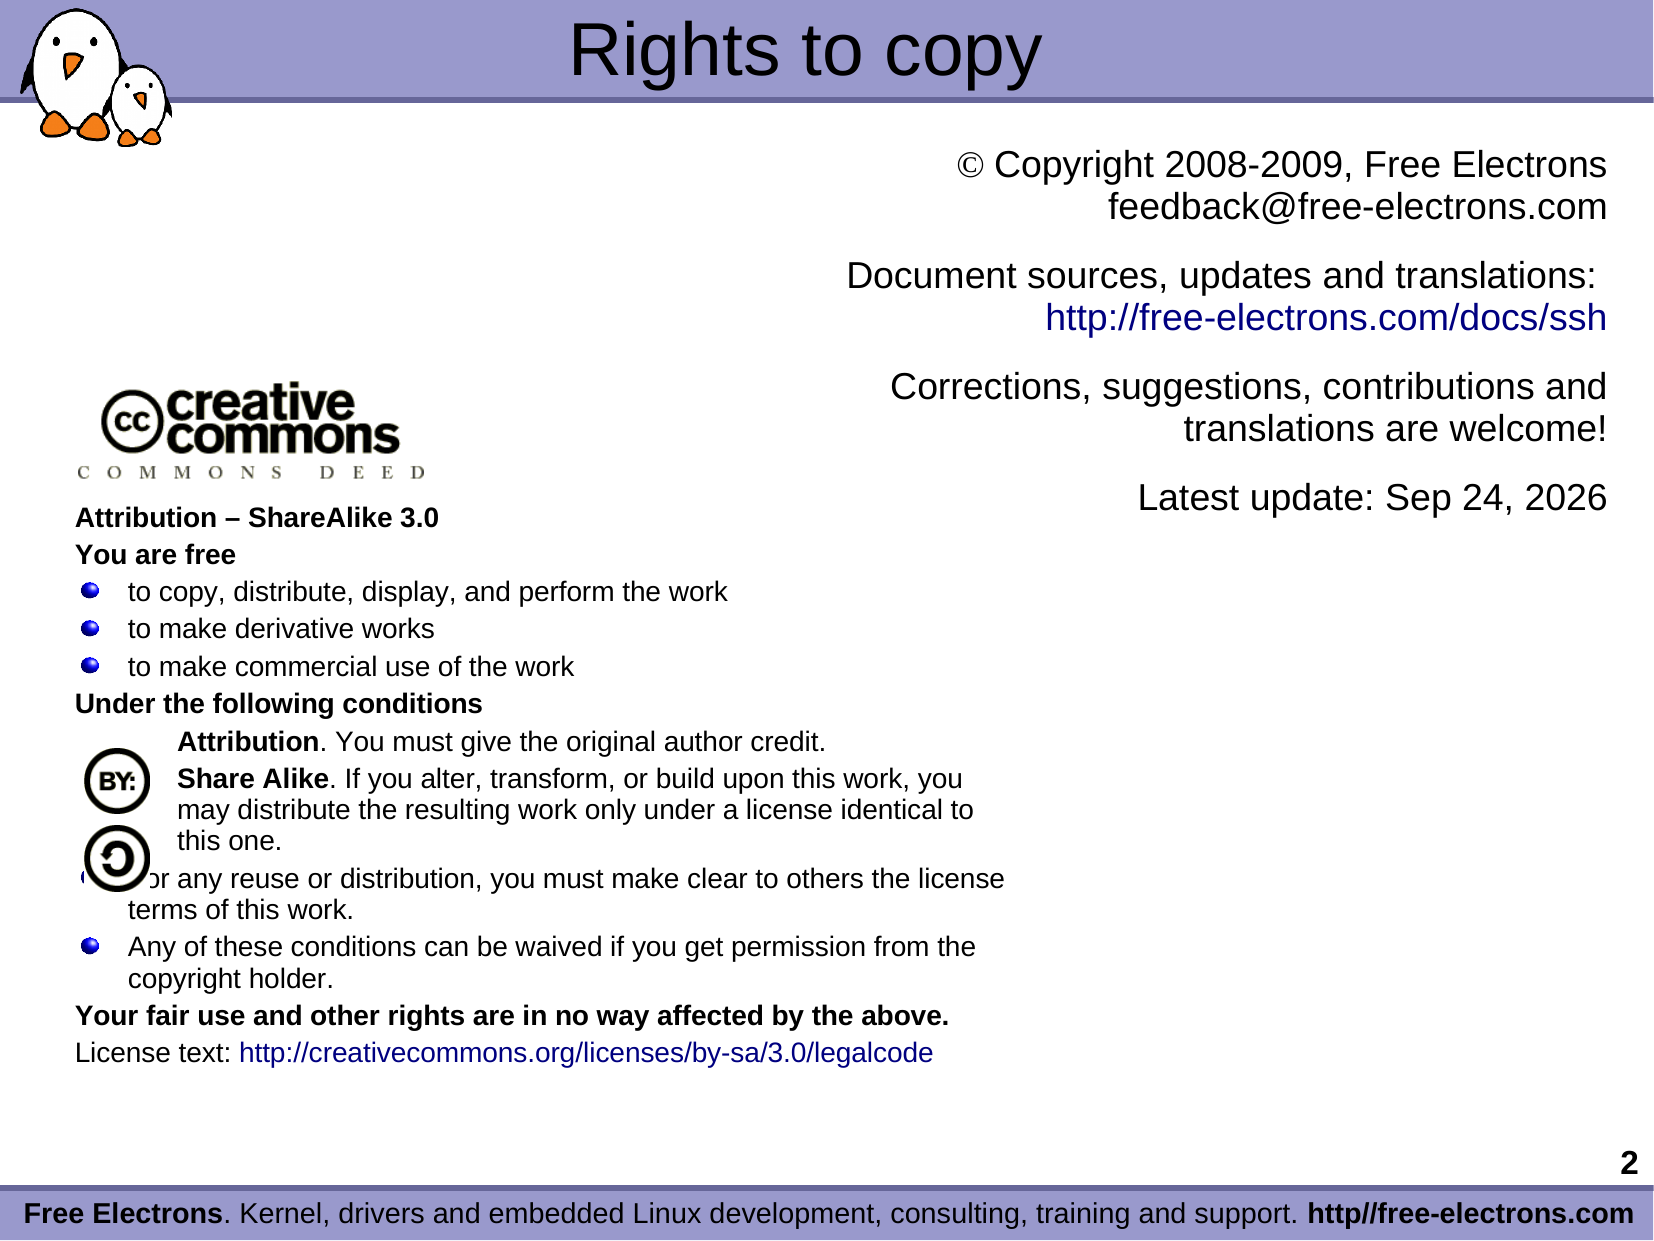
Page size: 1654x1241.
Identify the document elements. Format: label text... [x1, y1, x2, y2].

list Attribution – ShareAlike 3.0 You are free to copy, distribute, display, and perform the work to make derivative works to make commercial use of the work Under the following conditions Attribution. You must give the original author credit. Share Alike. If you alter, transform, or build upon this work, you may distribute the resulting work only under a license identical to this one. For any reuse or distribution, you must make clear to others the license terms of this work. Any of these conditions can be waived if you get permission from the copyright holder. Your fair use and other rights are in no way affected by the above. License text: http://creativecommons.org/licenses/by-sa/3.0/legalcode [56, 501, 1016, 1141]
picture [84, 825, 150, 892]
title Rights to copy [60, 0, 1551, 100]
picture [78, 381, 424, 480]
list © Copyright 2008-2009, Free Electrons feedback@free-electrons.com Document sources, updates and translations: http://free-electrons.com/docs/ssh Corrections, suggestions, contributions and translations are welcome! Latest update: Sep 14, 2009 [762, 143, 1608, 567]
picture [20, 8, 172, 147]
picture [84, 748, 150, 815]
